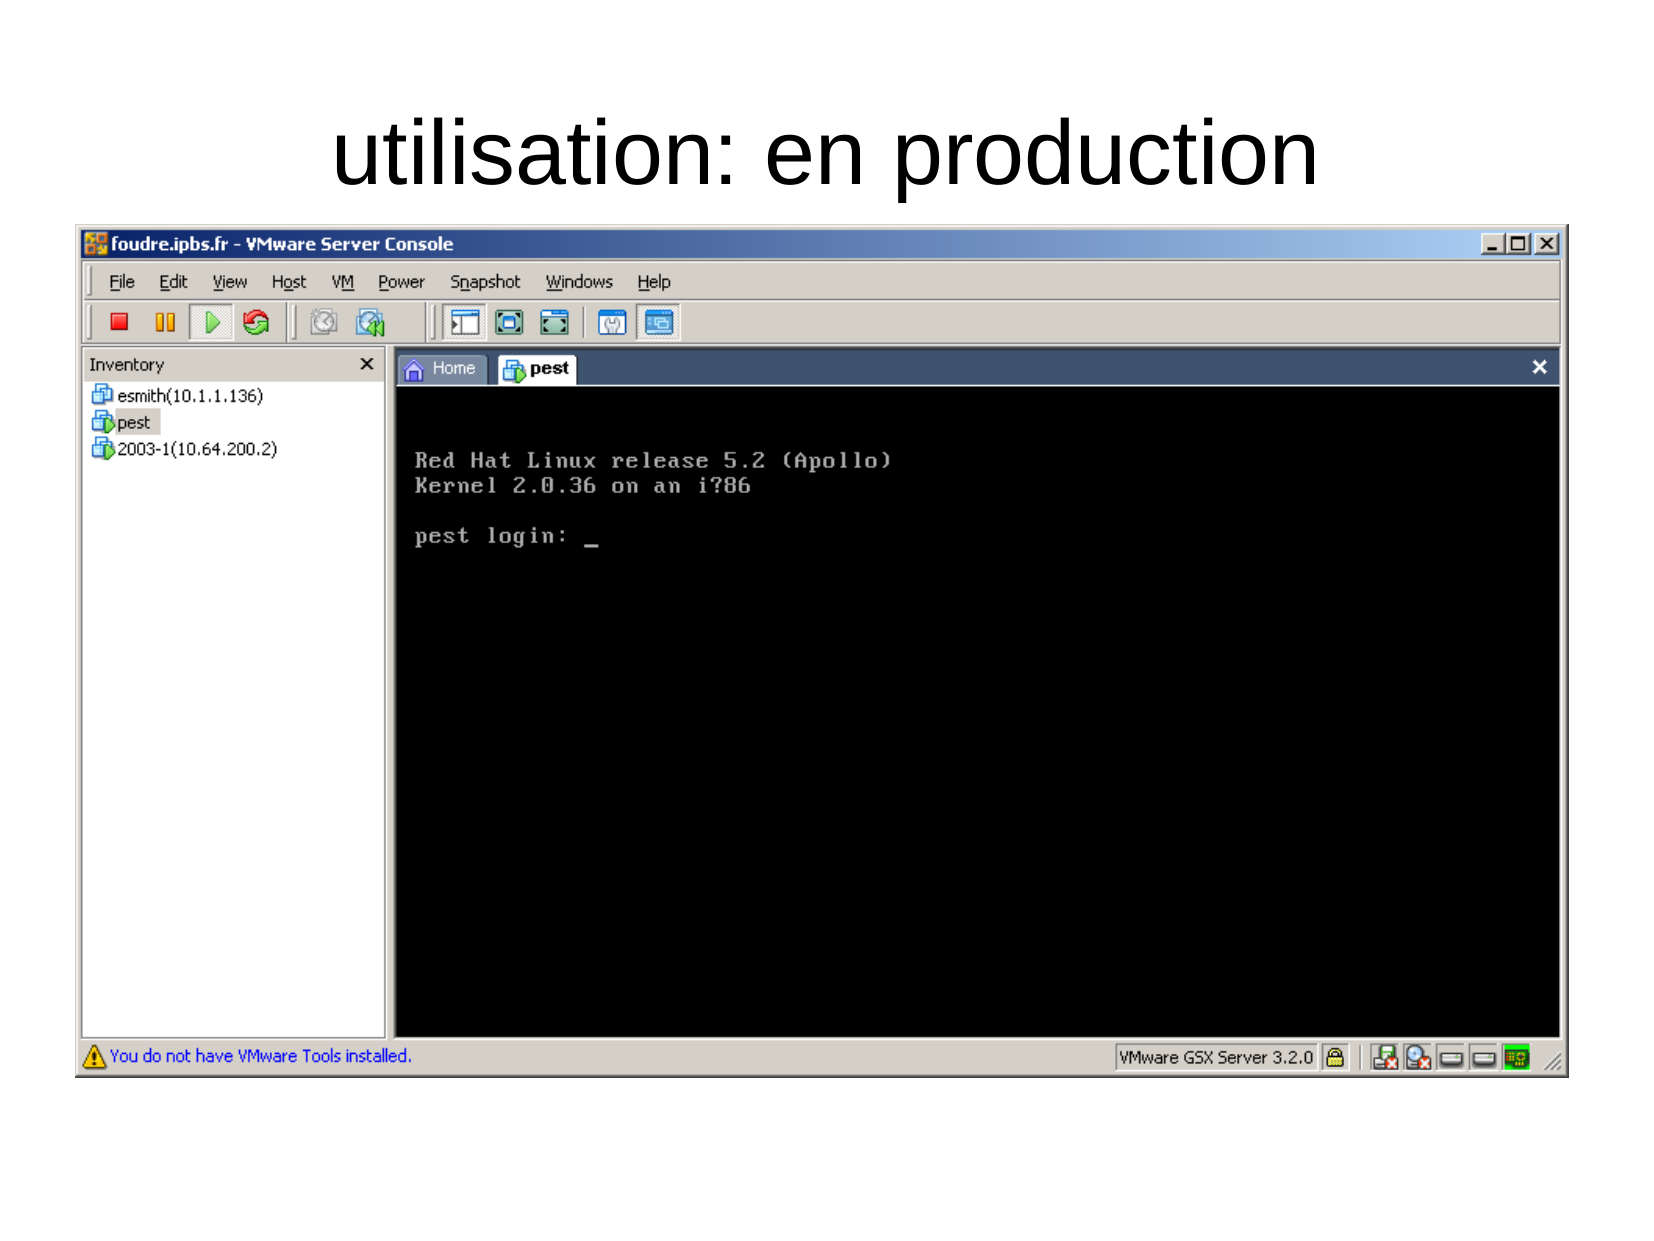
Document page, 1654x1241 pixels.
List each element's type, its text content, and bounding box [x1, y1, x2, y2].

title utilisation: en production [82, 49, 1571, 257]
picture [75, 224, 1569, 1079]
